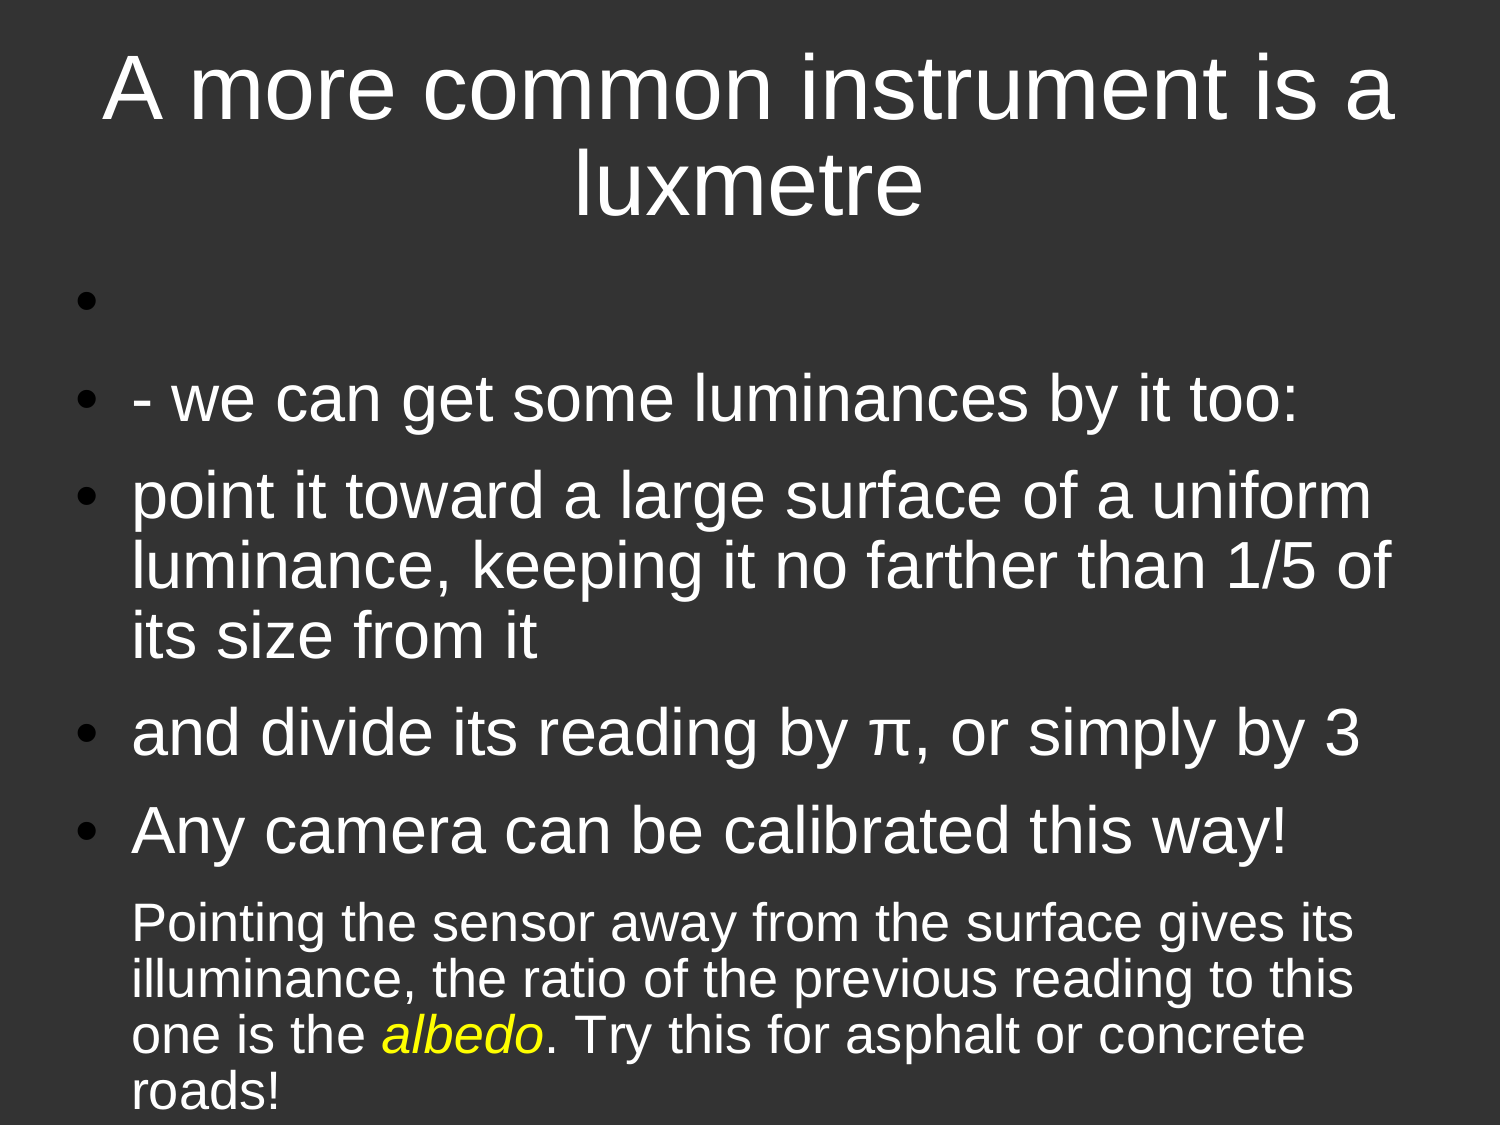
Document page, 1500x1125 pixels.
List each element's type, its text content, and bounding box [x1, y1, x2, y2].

list - we can get some luminances by it too: point it toward a large surface of a uniform luminance, keeping it no farther than 1/5 of its size from it and divide its reading by π, or simply by 3 Any camera can be calibrated this way! Pointing the sensor away from the surface gives its illuminance, the ratio of the previous reading to this one is the albedo. Try this for asphalt or concrete roads! [75, 262, 1425, 1118]
title A more common instrument is a luxmetre [75, 21, 1425, 257]
